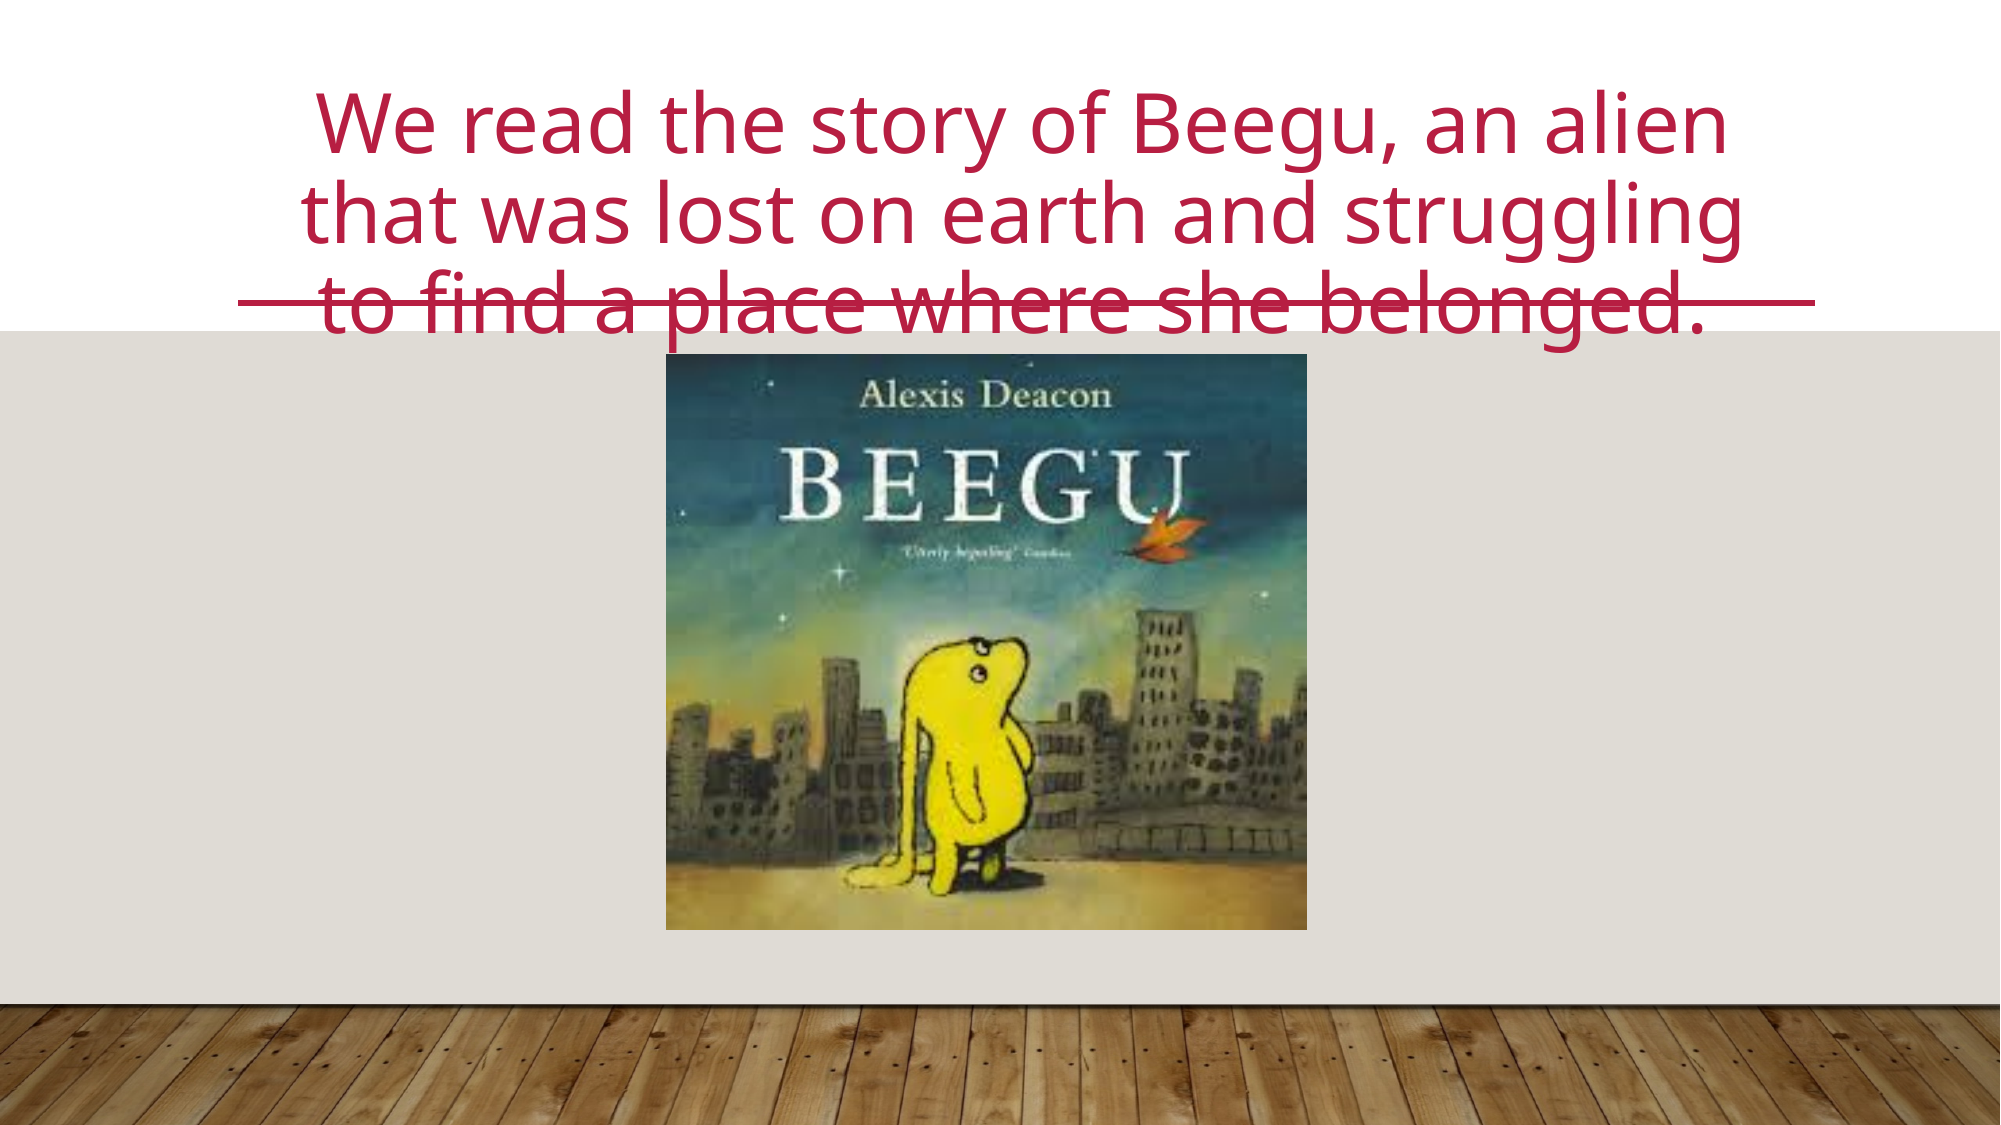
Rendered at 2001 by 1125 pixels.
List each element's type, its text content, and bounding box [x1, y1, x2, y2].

title We read the story of Beegu, an alien that was lost on earth and struggling to find a place where she belonged. [236, 74, 1812, 290]
picture [0, 1004, 2000, 1125]
picture [666, 354, 1307, 930]
